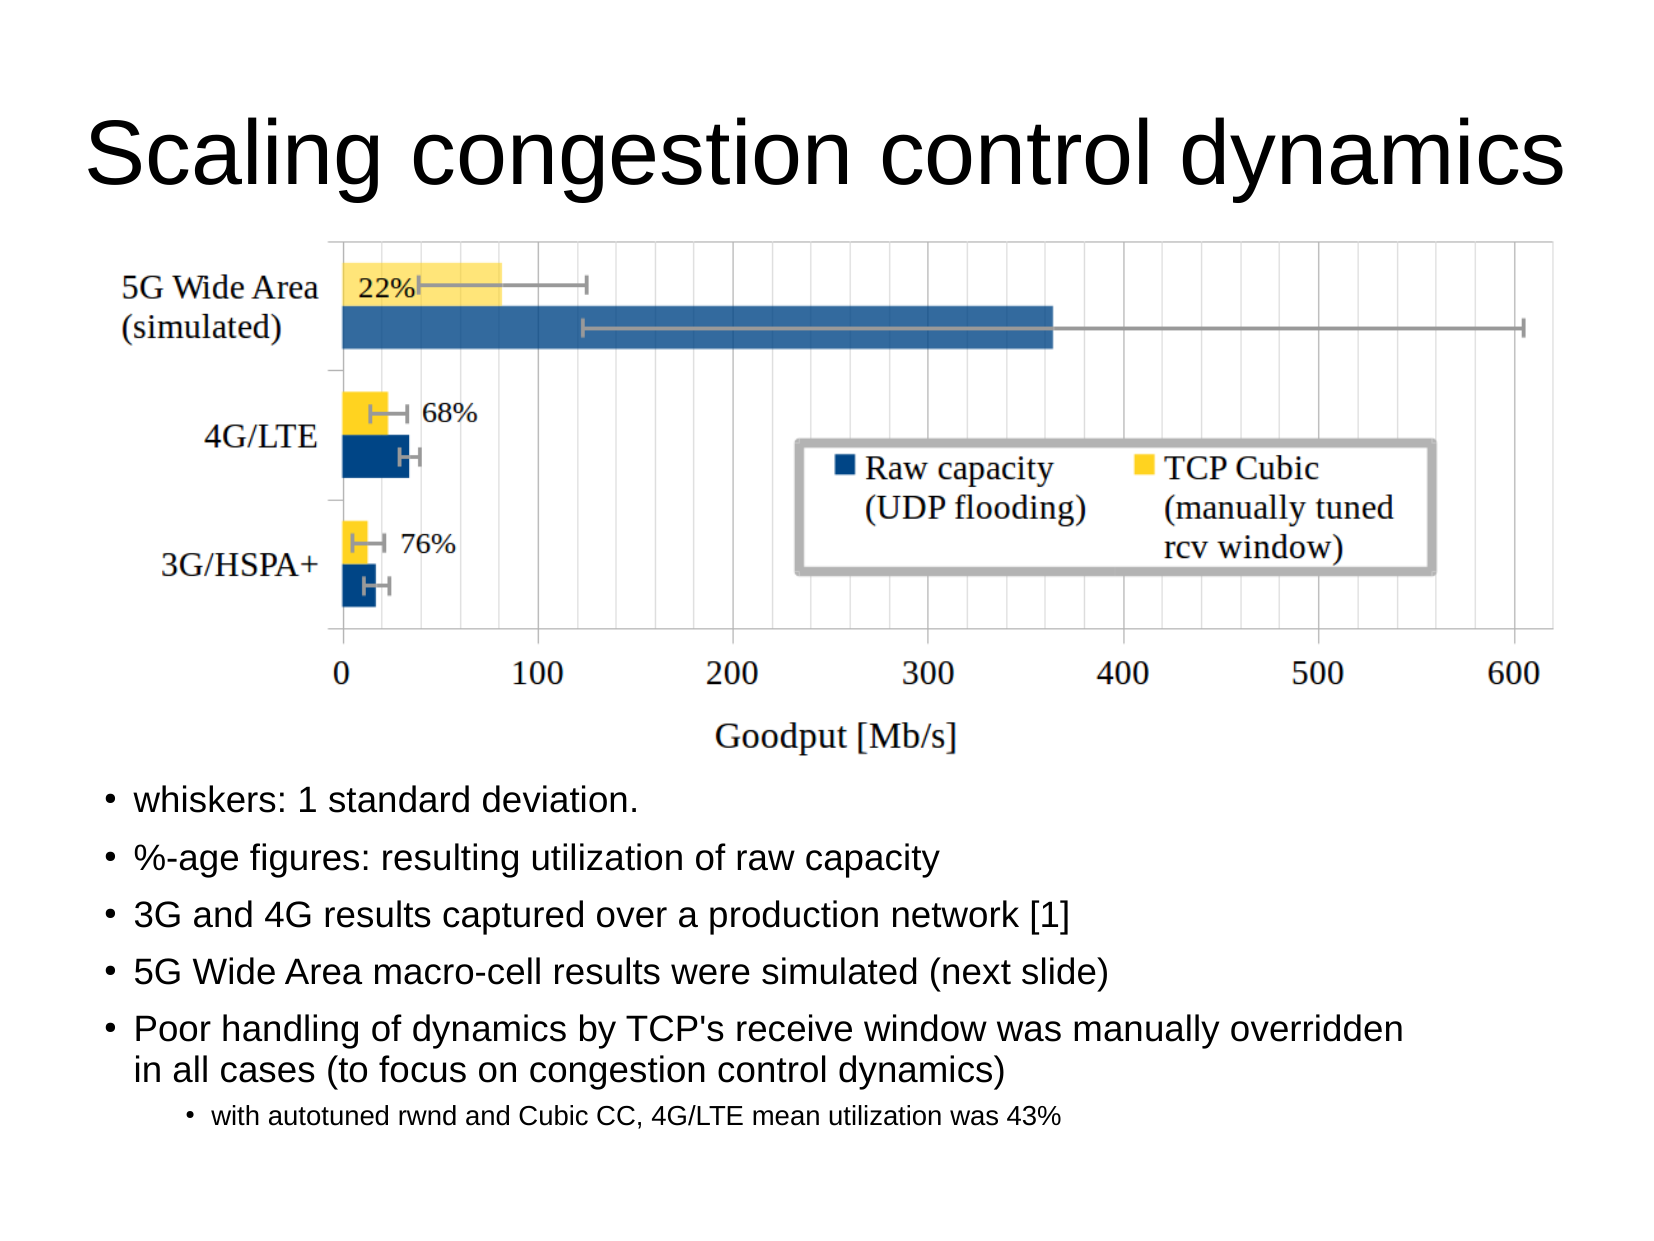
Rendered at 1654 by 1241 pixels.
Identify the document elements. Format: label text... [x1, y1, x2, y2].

title Scaling congestion control dynamics [82, 49, 1571, 257]
picture [91, 230, 1583, 810]
list whiskers: 1 standard deviation. %-age figures: resulting utilization of raw capacity 3G and 4G results captured over a production network [1] 5G Wide Area macro-cell results were simulated (next slide) Poor handling of dynamics by TCP's receive window was manually overridden in all cases (to focus on congestion control dynamics) with autotuned rwnd and Cubic CC, 4G/LTE mean utilization was 43% [94, 779, 1583, 1134]
